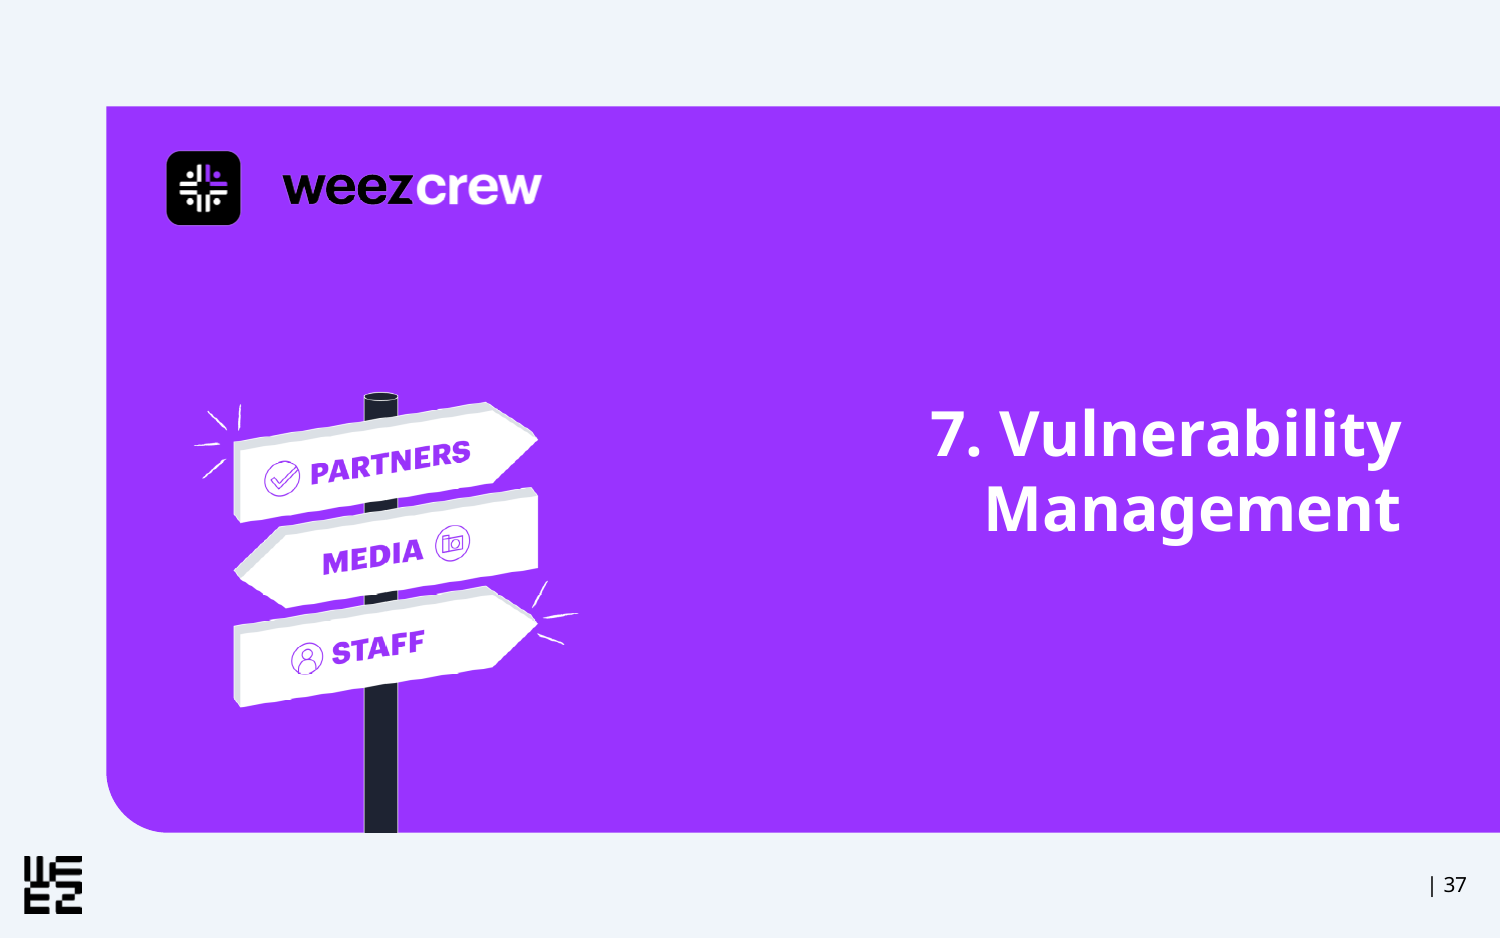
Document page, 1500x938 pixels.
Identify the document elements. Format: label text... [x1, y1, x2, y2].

picture [49, 39, 725, 833]
picture [24, 856, 82, 914]
title 7. Vulnerability Management [590, 309, 1418, 629]
slide_number | <number> [1393, 850, 1482, 922]
